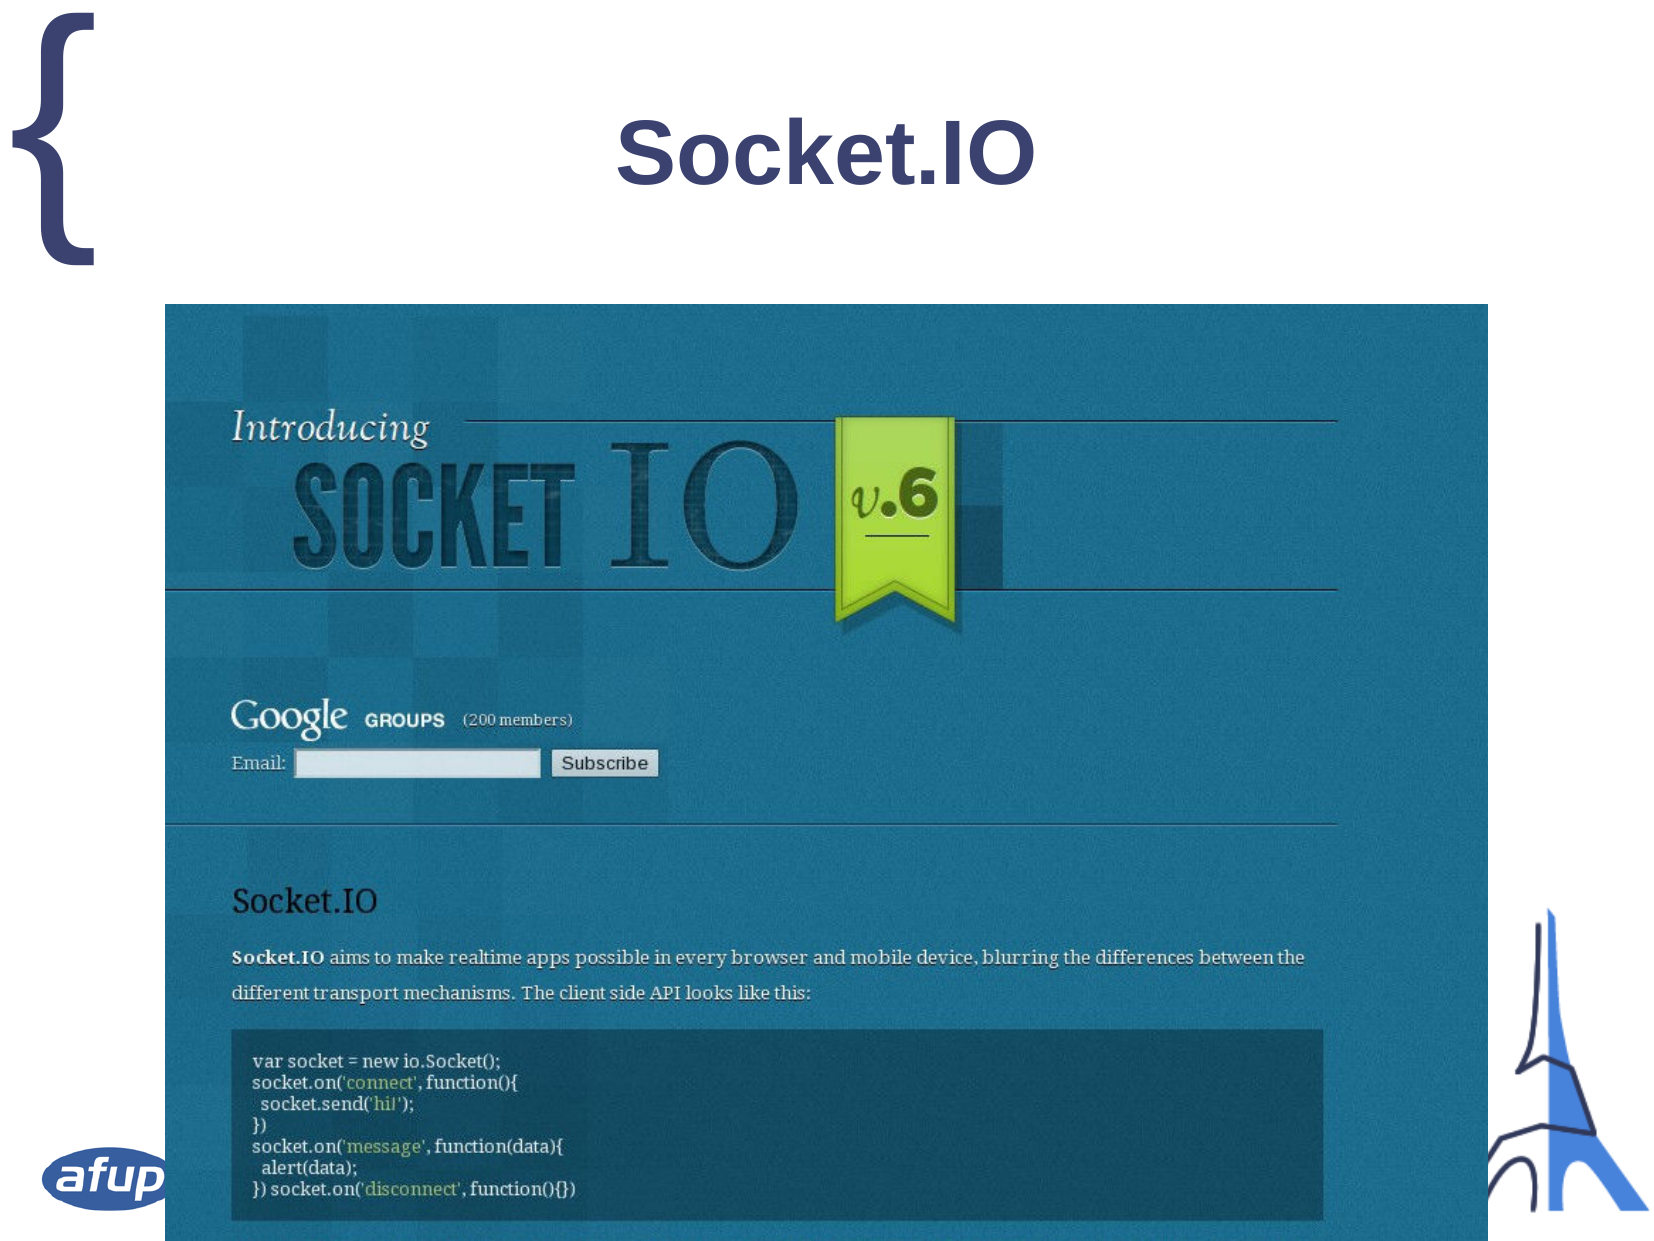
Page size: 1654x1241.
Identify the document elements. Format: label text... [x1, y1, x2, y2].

picture [41, 304, 1650, 1241]
title Socket.IO [82, 56, 1571, 250]
